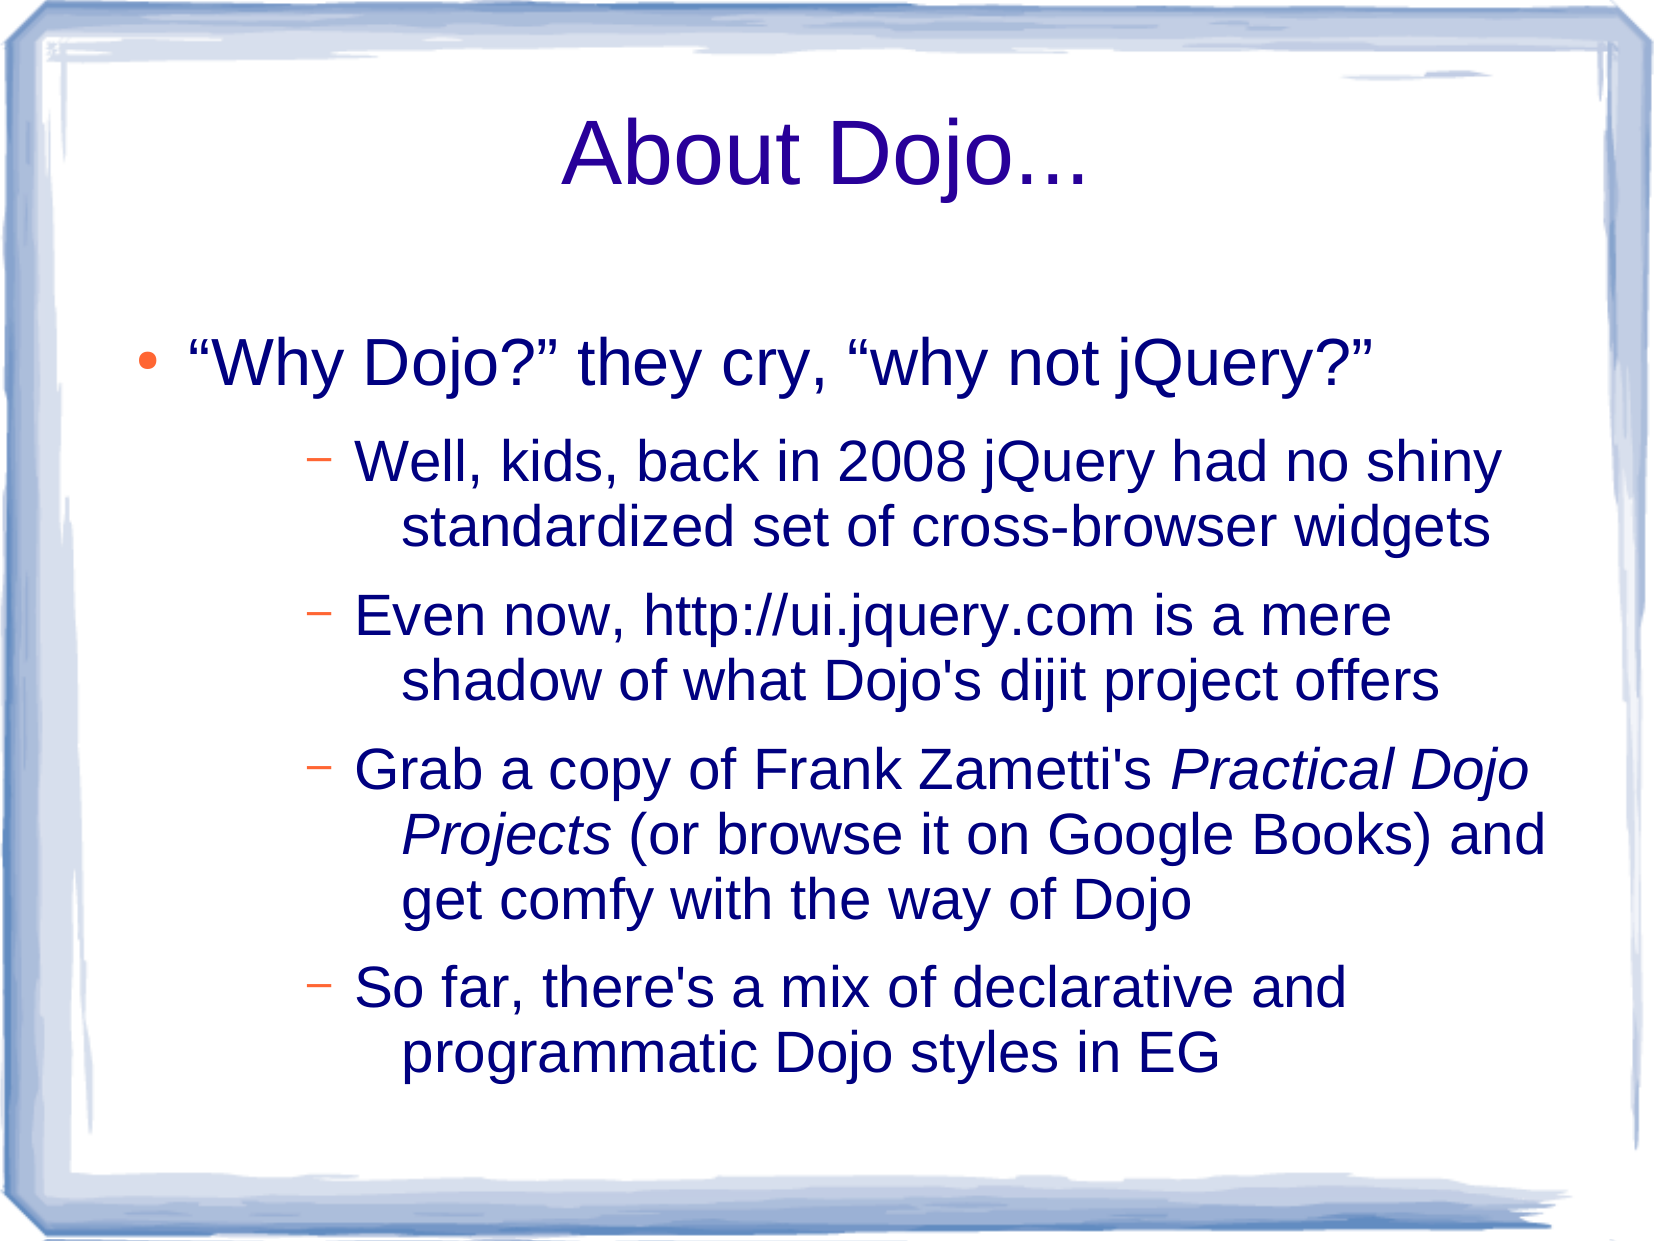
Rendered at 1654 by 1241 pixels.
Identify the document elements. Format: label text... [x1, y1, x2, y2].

title About Dojo... [82, 49, 1571, 257]
picture [0, 0, 1654, 1241]
list “Why Dojo?” they cry, “why not jQuery?” Well, kids, back in 2008 jQuery had no shiny standardized set of cross-browser widgets Even now, http://ui.jquery.com is a mere shadow of what Dojo's dijit project offers Grab a copy of Frank Zametti's Practical Dojo Projects (or browse it on Google Books) and get comfy with the way of Dojo So far, there's a mix of declarative and programmatic Dojo styles in EG [118, 324, 1571, 1129]
